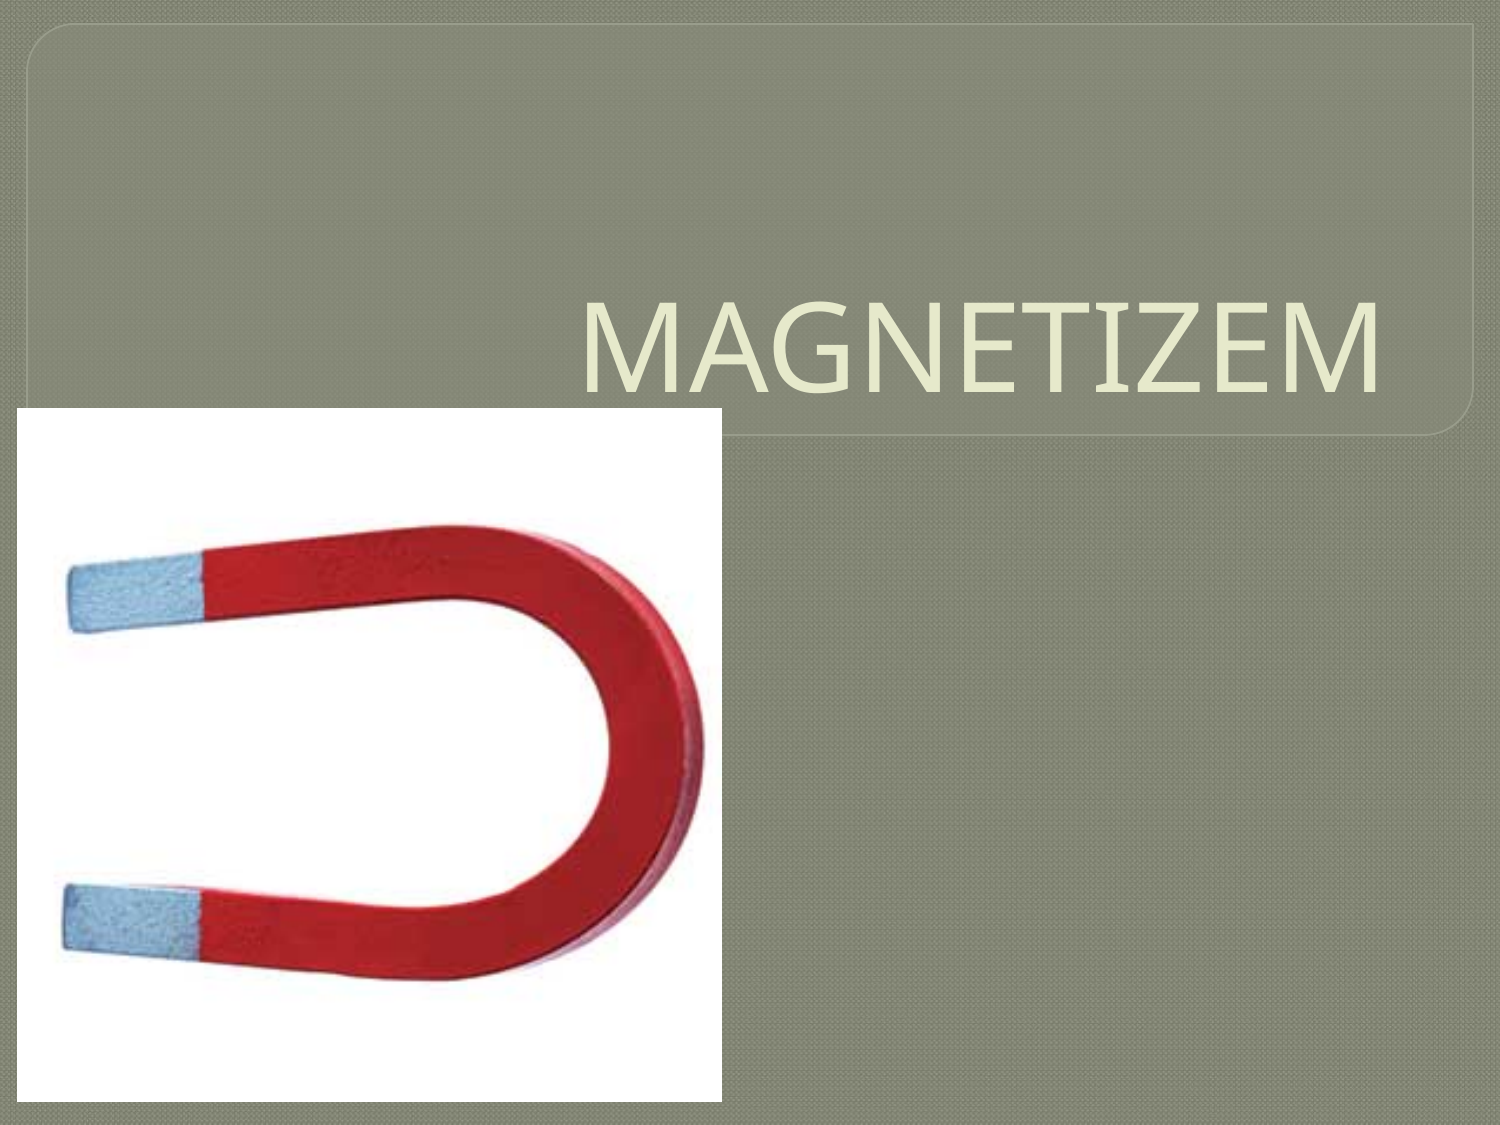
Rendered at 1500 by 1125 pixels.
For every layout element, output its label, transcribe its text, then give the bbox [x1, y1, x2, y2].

title MAGNETIZEM [76, 62, 1427, 425]
picture [0, 0, 1500, 1125]
